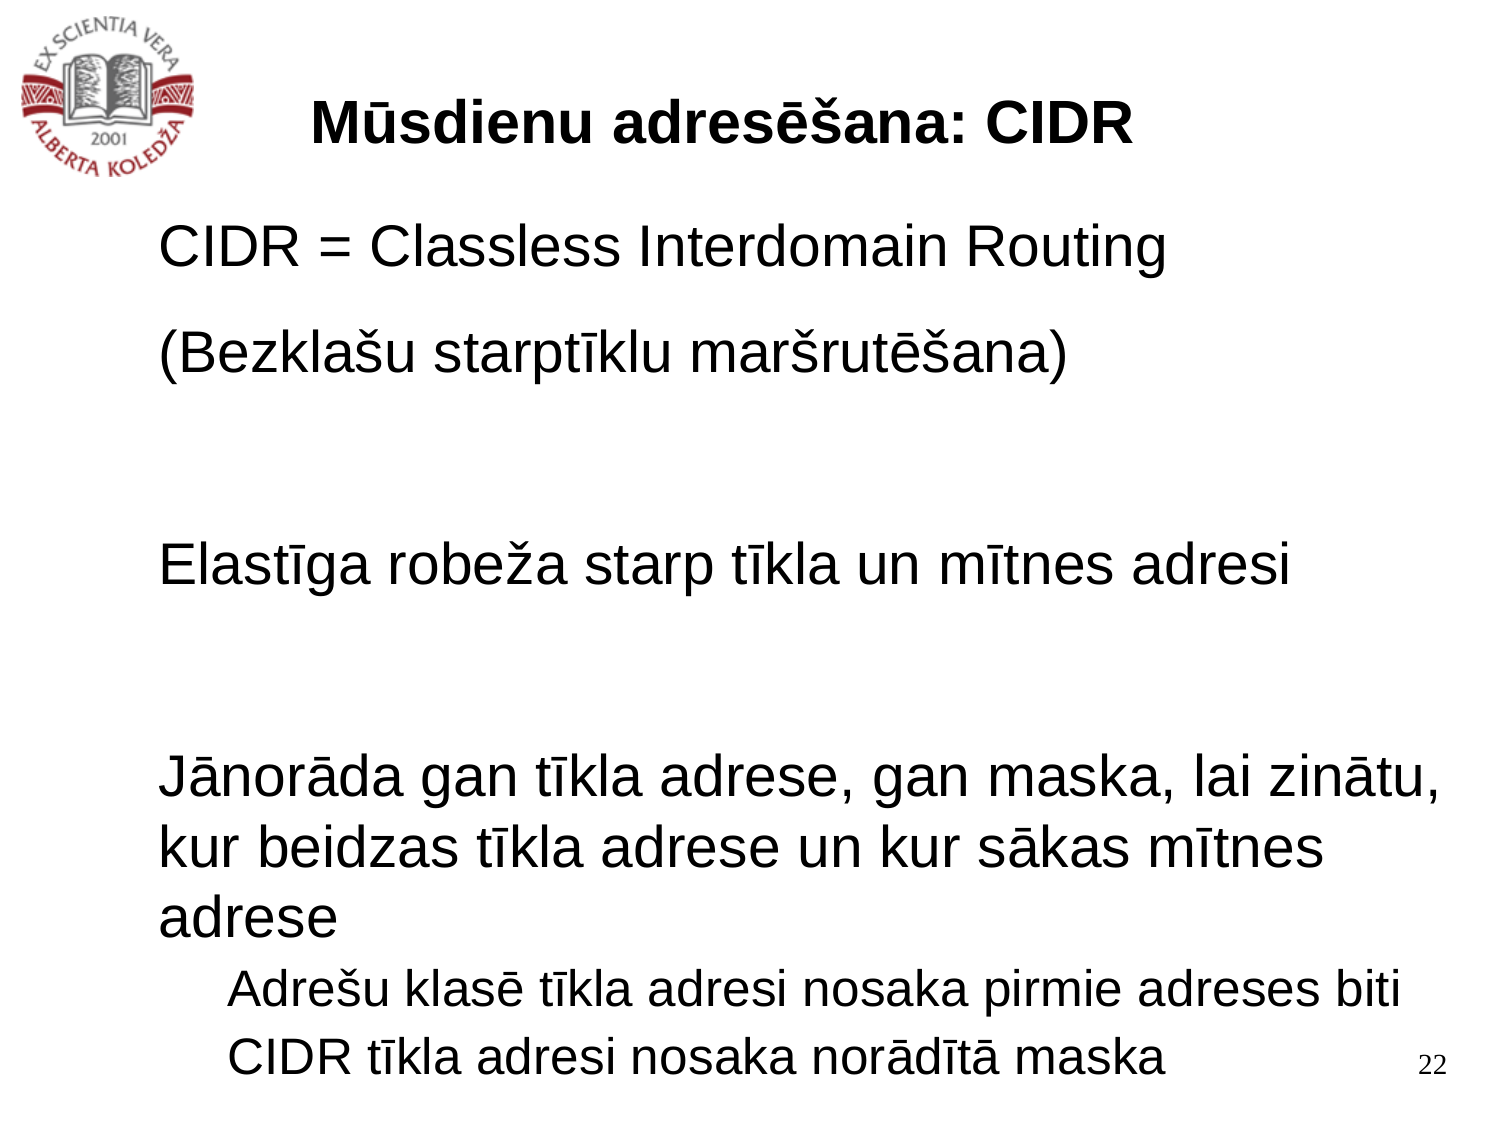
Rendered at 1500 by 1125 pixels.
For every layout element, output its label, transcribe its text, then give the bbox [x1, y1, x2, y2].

text_box <skaitlis> [1312, 1037, 1463, 1101]
picture [21, 16, 194, 177]
list CIDR = Classless Interdomain Routing (Bezklašu starptīklu maršrutēšana) Elastīga robeža starp tīkla un mītnes adresi Jānorāda gan tīkla adrese, gan maska, lai zinātu, kur beidzas tīkla adrese un kur sākas mītnes adrese Adrešu klasē tīkla adresi nosaka pirmie adreses biti CIDR tīkla adresi nosaka norādītā maska [74, 200, 1463, 1101]
title Mūsdienu adresēšana: CIDR [50, 62, 1374, 175]
